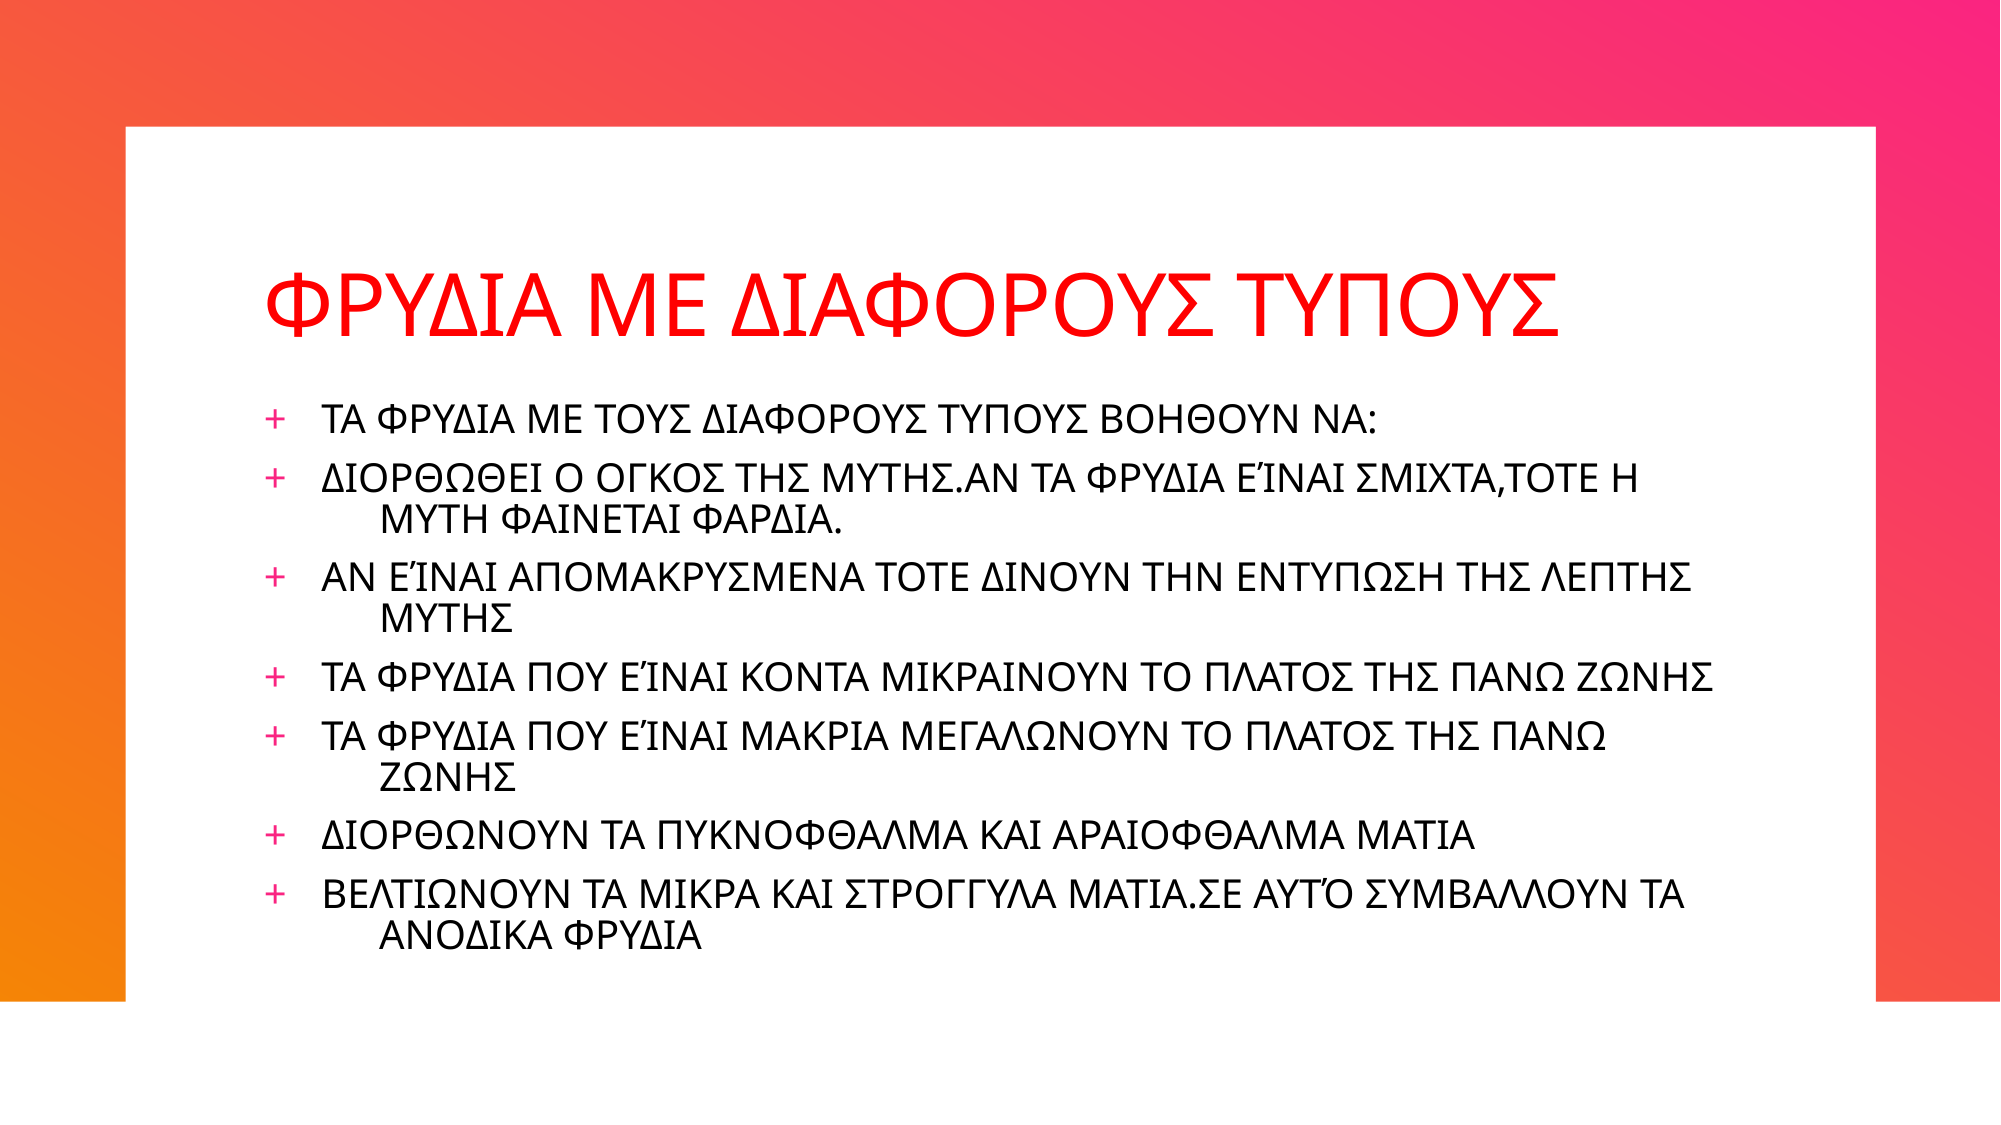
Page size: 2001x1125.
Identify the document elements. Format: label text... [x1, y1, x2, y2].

list ΤΑ ΦΡΥΔΙΑ ΜΕ ΤΟΥΣ ΔΙΑΦΟΡΟΥΣ ΤΥΠΟΥΣ ΒΟΗΘΟΥΝ ΝΑ: ΔΙΟΡΘΩΘΕΙ Ο ΟΓΚΟΣ ΤΗΣ ΜΥΤΗΣ.ΑΝ ΤΑ ΦΡΥΔΙΑ ΕΊΝΑΙ ΣΜΙΧΤΑ,ΤΟΤΕ Η ΜΥΤΗ ΦΑΙΝΕΤΑΙ ΦΑΡΔΙΑ. ΑΝ ΕΊΝΑΙ ΑΠΟΜΑΚΡΥΣΜΕΝΑ ΤΟΤΕ ΔΙΝΟΥΝ ΤΗΝ ΕΝΤΥΠΩΣΗ ΤΗΣ ΛΕΠΤΗΣ ΜΥΤΗΣ ΤΑ ΦΡΥΔΙΑ ΠΟΥ ΕΊΝΑΙ ΚΟΝΤΑ ΜΙΚΡΑΙΝΟΥΝ ΤΟ ΠΛΑΤΟΣ ΤΗΣ ΠΑΝΩ ΖΩΝΗΣ ΤΑ ΦΡΥΔΙΑ ΠΟΥ ΕΊΝΑΙ ΜΑΚΡΙΑ ΜΕΓΑΛΩΝΟΥΝ ΤΟ ΠΛΑΤΟΣ ΤΗΣ ΠΑΝΩ ΖΩΝΗΣ ΔΙΟΡΘΩΝΟΥΝ ΤΑ ΠΥΚΝΟΦΘΑΛΜΑ ΚΑΙ ΑΡΑΙΟΦΘΑΛΜΑ ΜΑΤΙΑ ΒΕΛΤΙΩΝΟΥΝ ΤΑ ΜΙΚΡΑ ΚΑΙ ΣΤΡΟΓΓΥΛΑ ΜΑΤΙΑ.ΣΕ ΑΥΤΌ ΣΥΜΒΑΛΛΟΥΝ ΤΑ ΑΝΟΔΙΚΑ ΦΡΥΔΙΑ [248, 393, 1749, 977]
title ΦΡΥΔΙΑ ΜΕ ΔΙΑΦΟΡΟΥΣ ΤΥΠΟΥΣ [248, 248, 1656, 379]
